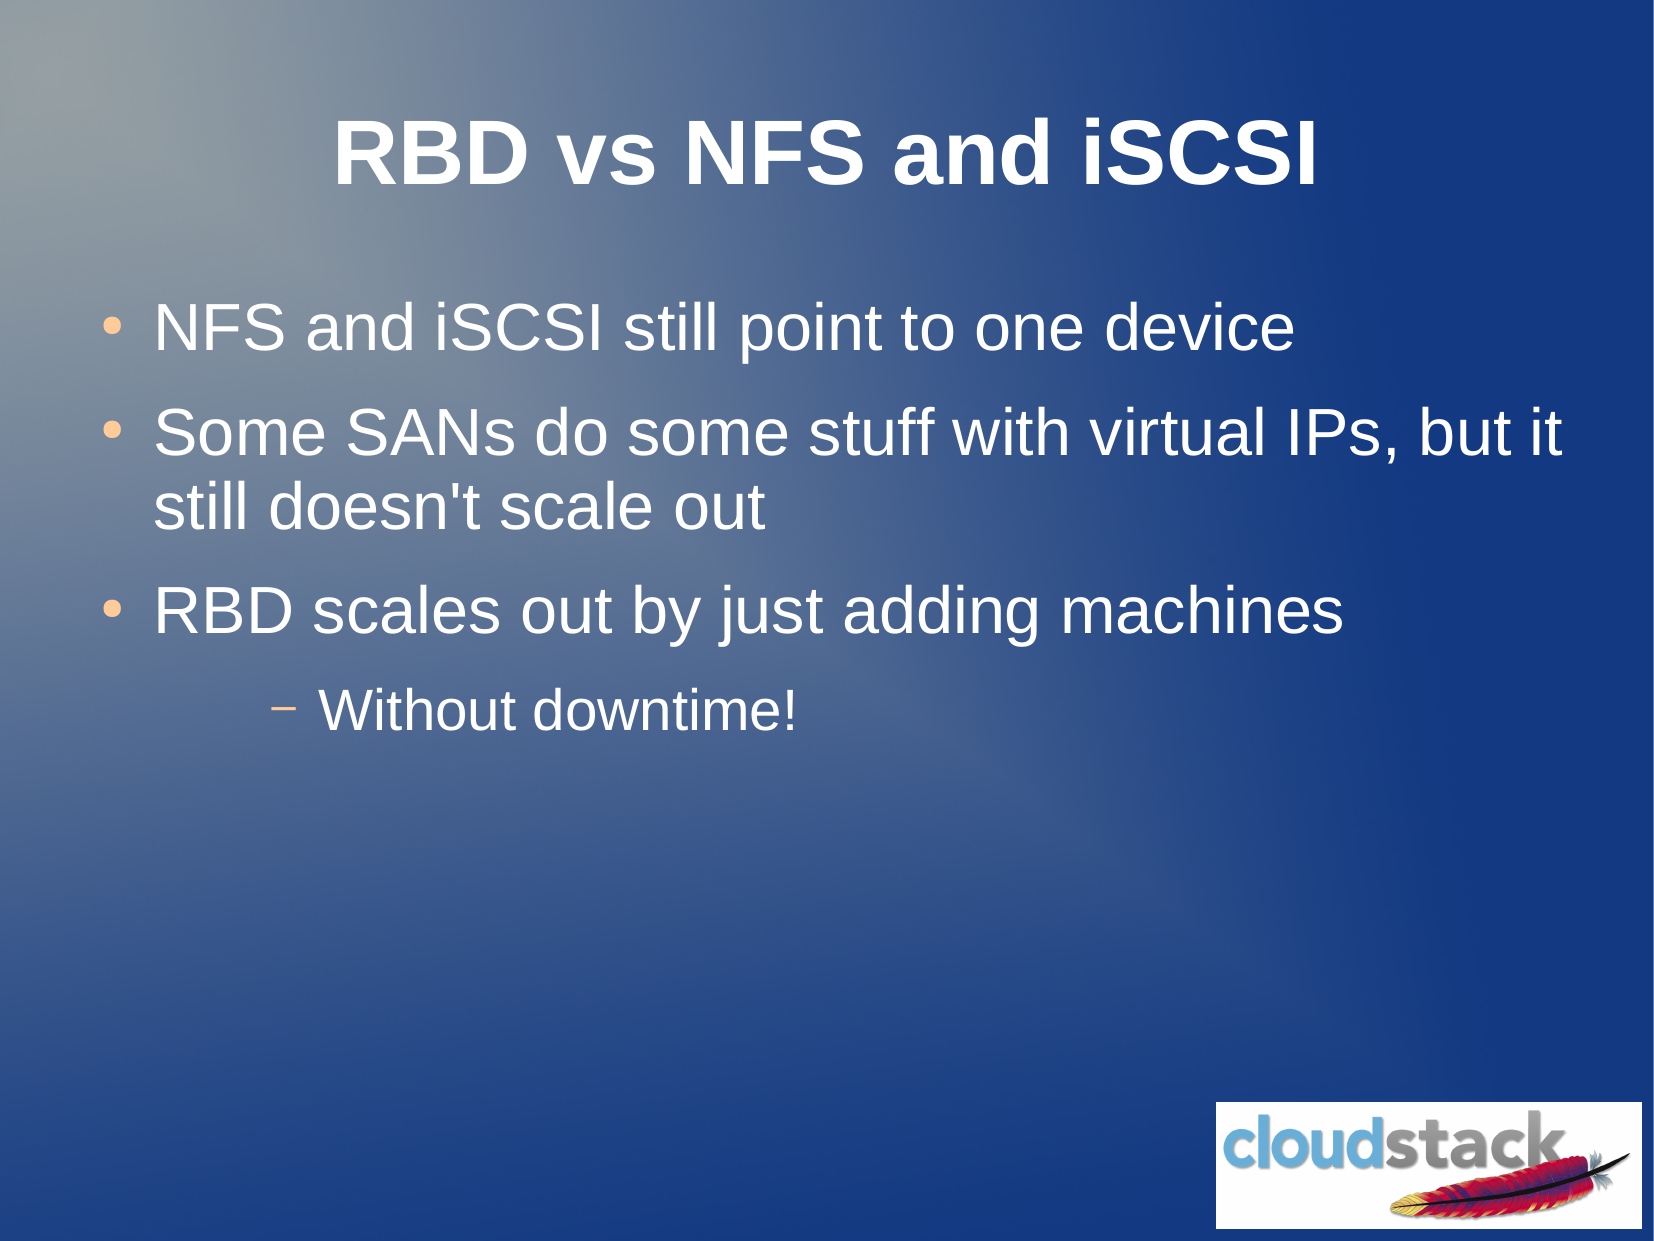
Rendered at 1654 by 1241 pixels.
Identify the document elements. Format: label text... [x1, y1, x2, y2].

title RBD vs NFS and iSCSI [82, 49, 1571, 257]
picture [0, 0, 1654, 1241]
list NFS and iSCSI still point to one device Some SANs do some stuff with virtual IPs, but it still doesn't scale out RBD scales out by just adding machines Without downtime! [82, 290, 1571, 1010]
